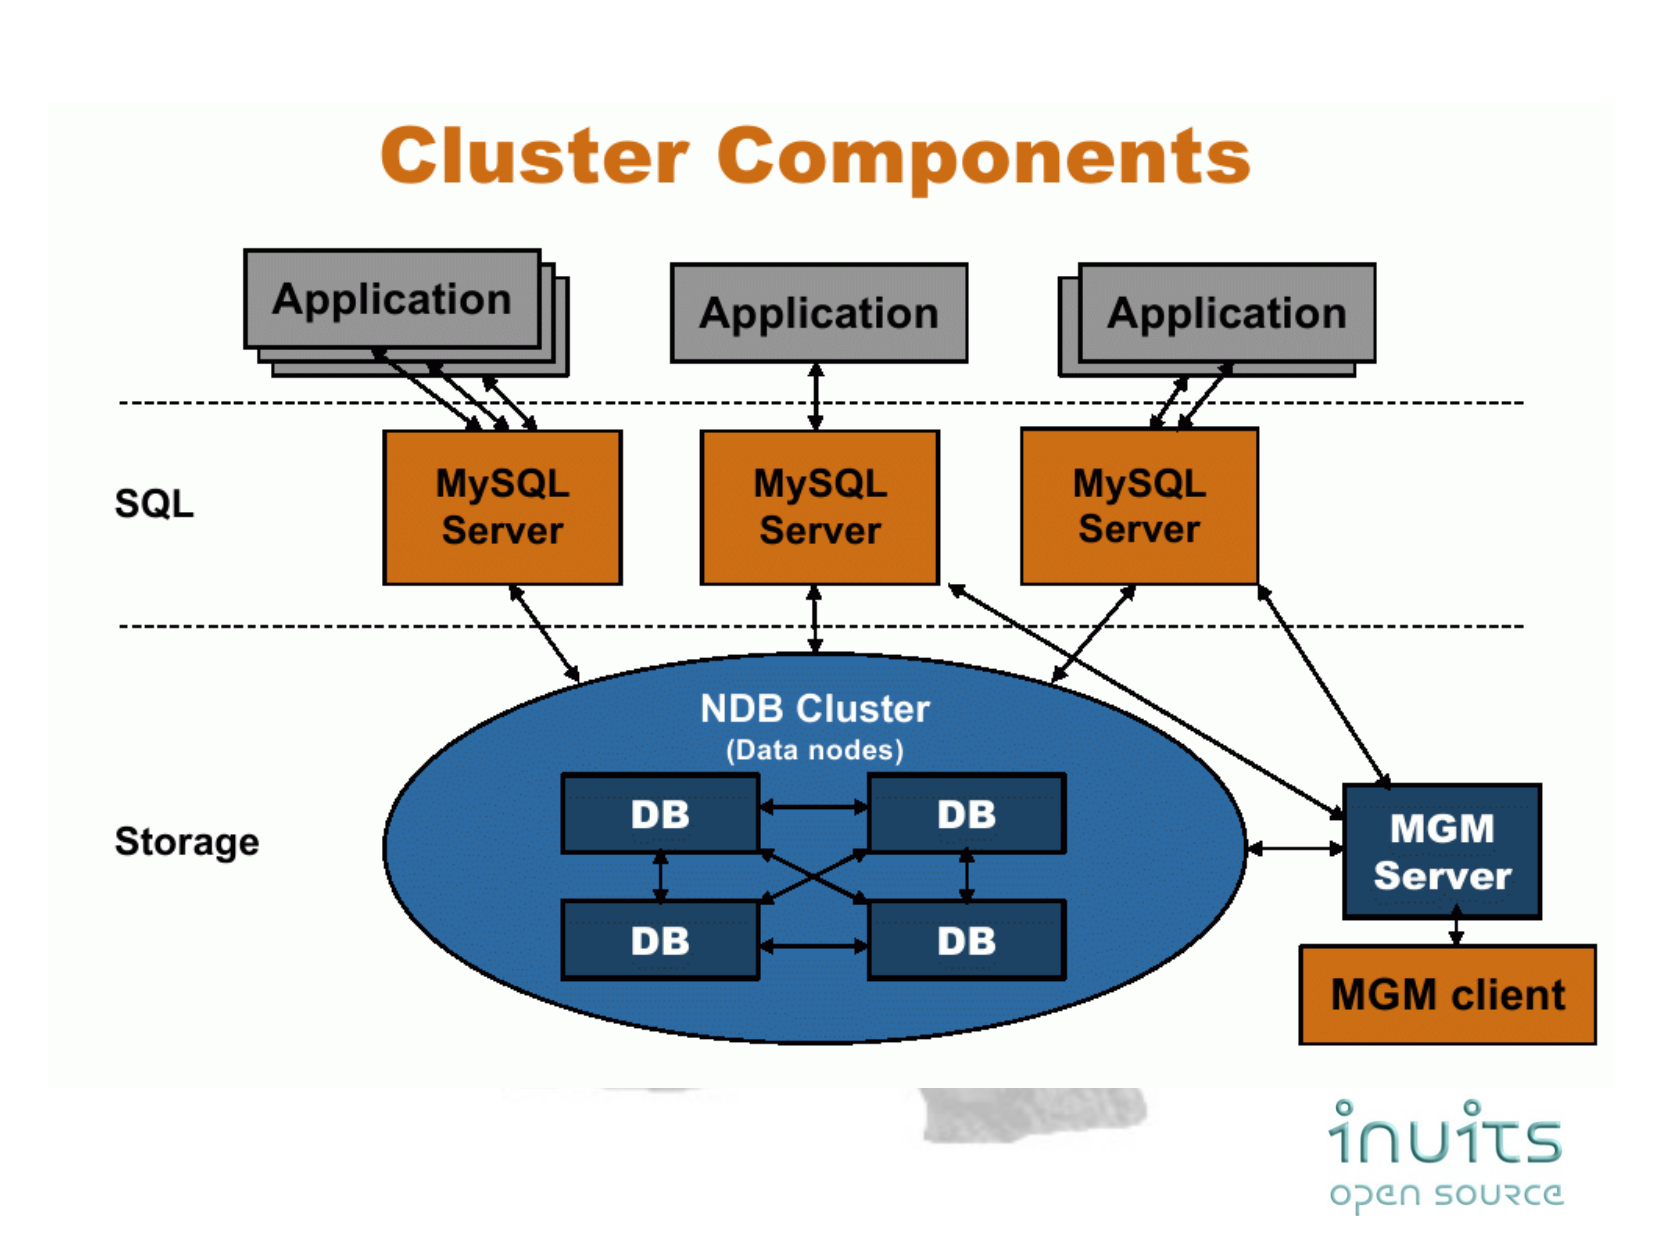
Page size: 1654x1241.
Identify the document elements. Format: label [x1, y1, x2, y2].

picture [1327, 1093, 1566, 1216]
picture [48, 103, 1613, 1197]
